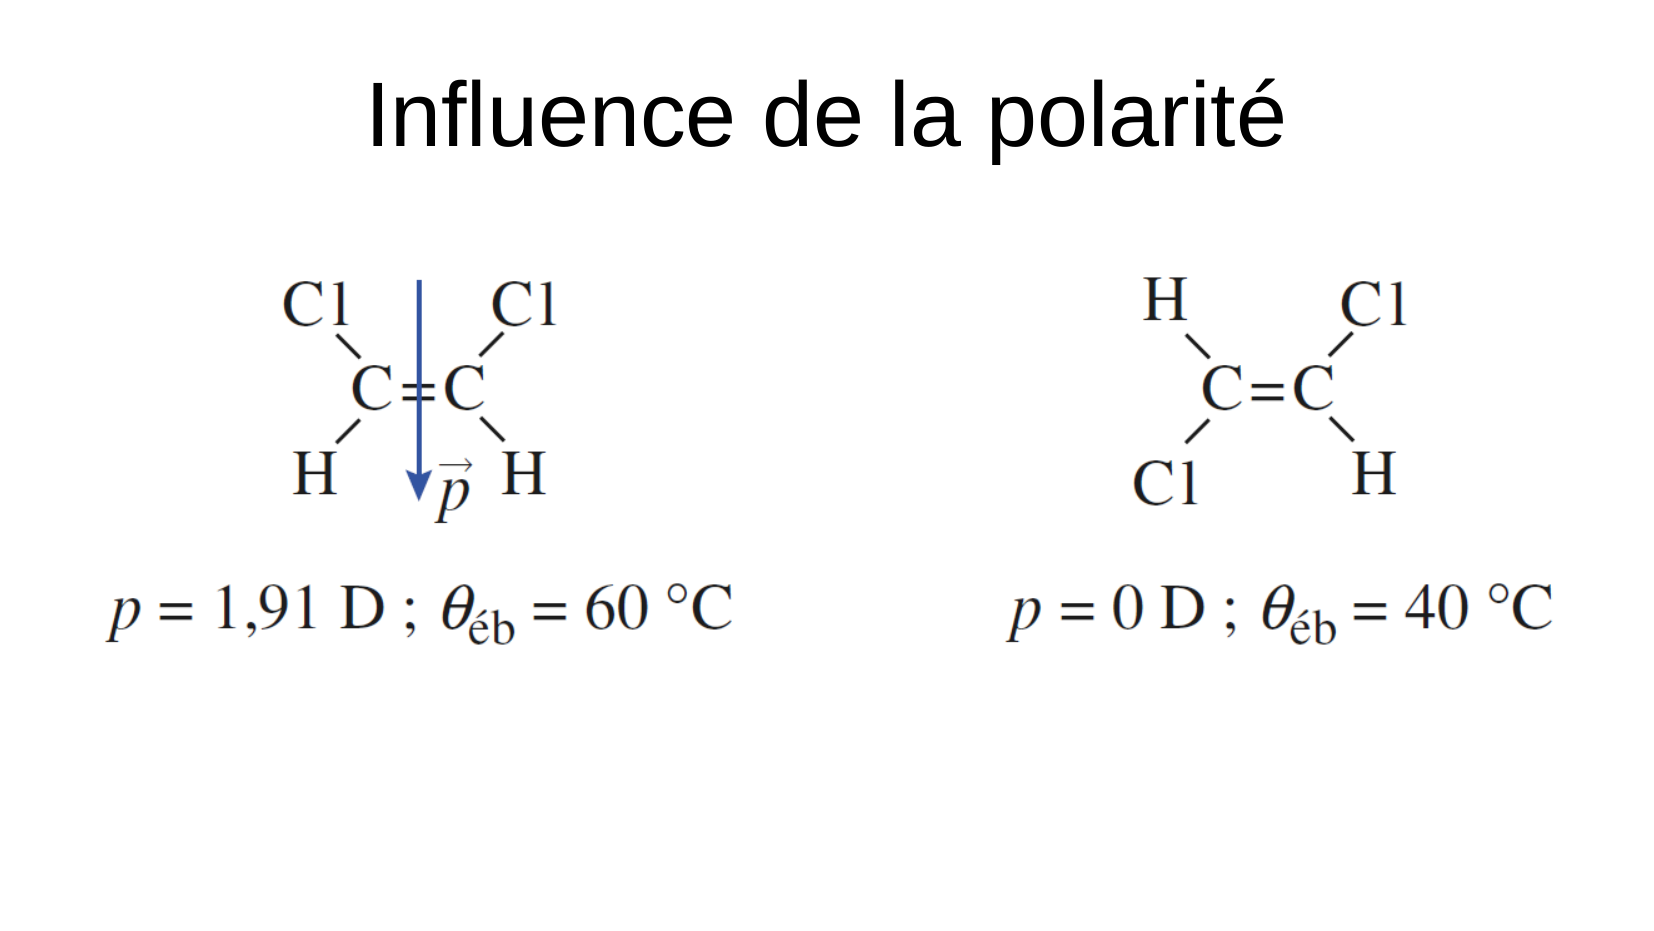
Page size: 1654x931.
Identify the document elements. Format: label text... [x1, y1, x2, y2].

title Influence de la polarité [82, 37, 1571, 193]
picture [43, 250, 1621, 686]
